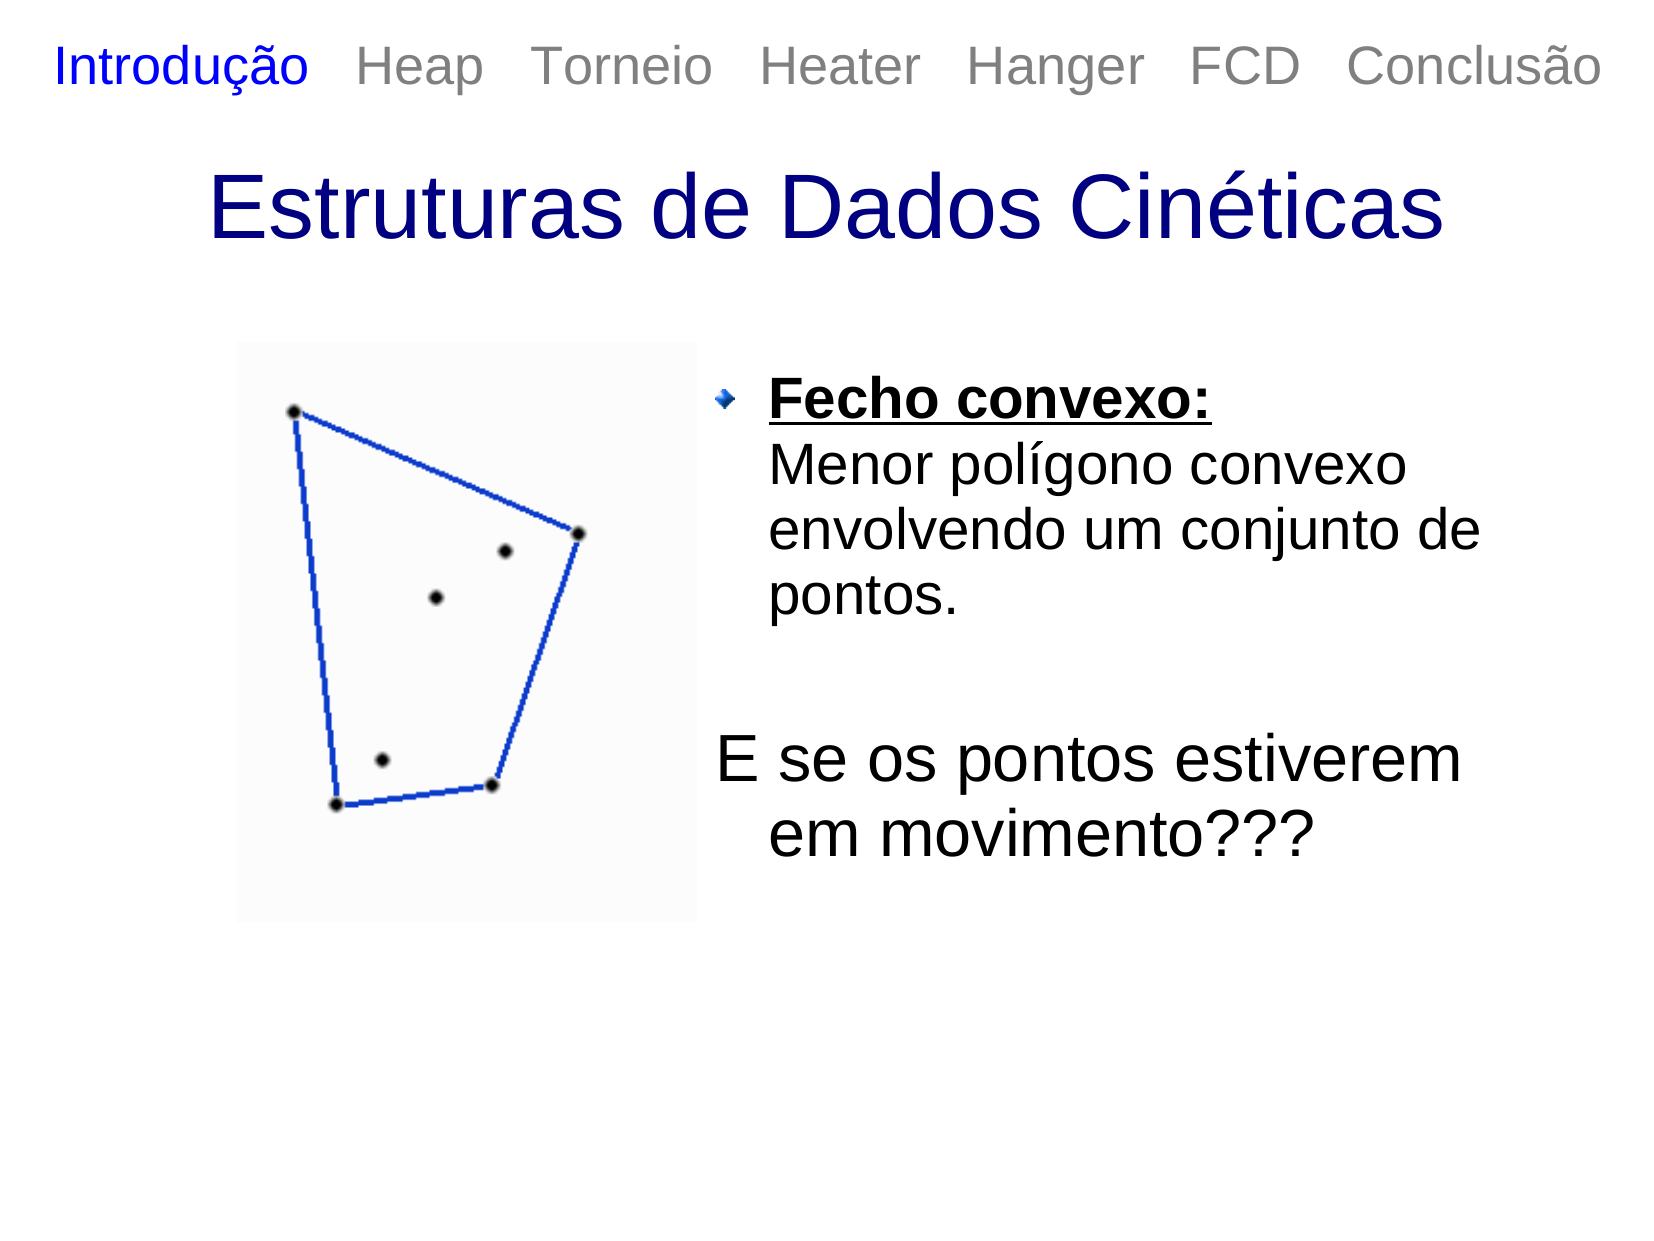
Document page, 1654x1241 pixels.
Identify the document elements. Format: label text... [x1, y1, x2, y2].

picture [236, 342, 697, 922]
list Fecho convexo: Menor polígono convexo envolvendo um conjunto de pontos. E se os pontos estiverem em movimento??? [697, 366, 1534, 1159]
title Estruturas de Dados Cinéticas [121, 102, 1534, 311]
text_box Introdução Heap Torneio Heater Hanger FCD Conclusão [30, 35, 1629, 96]
